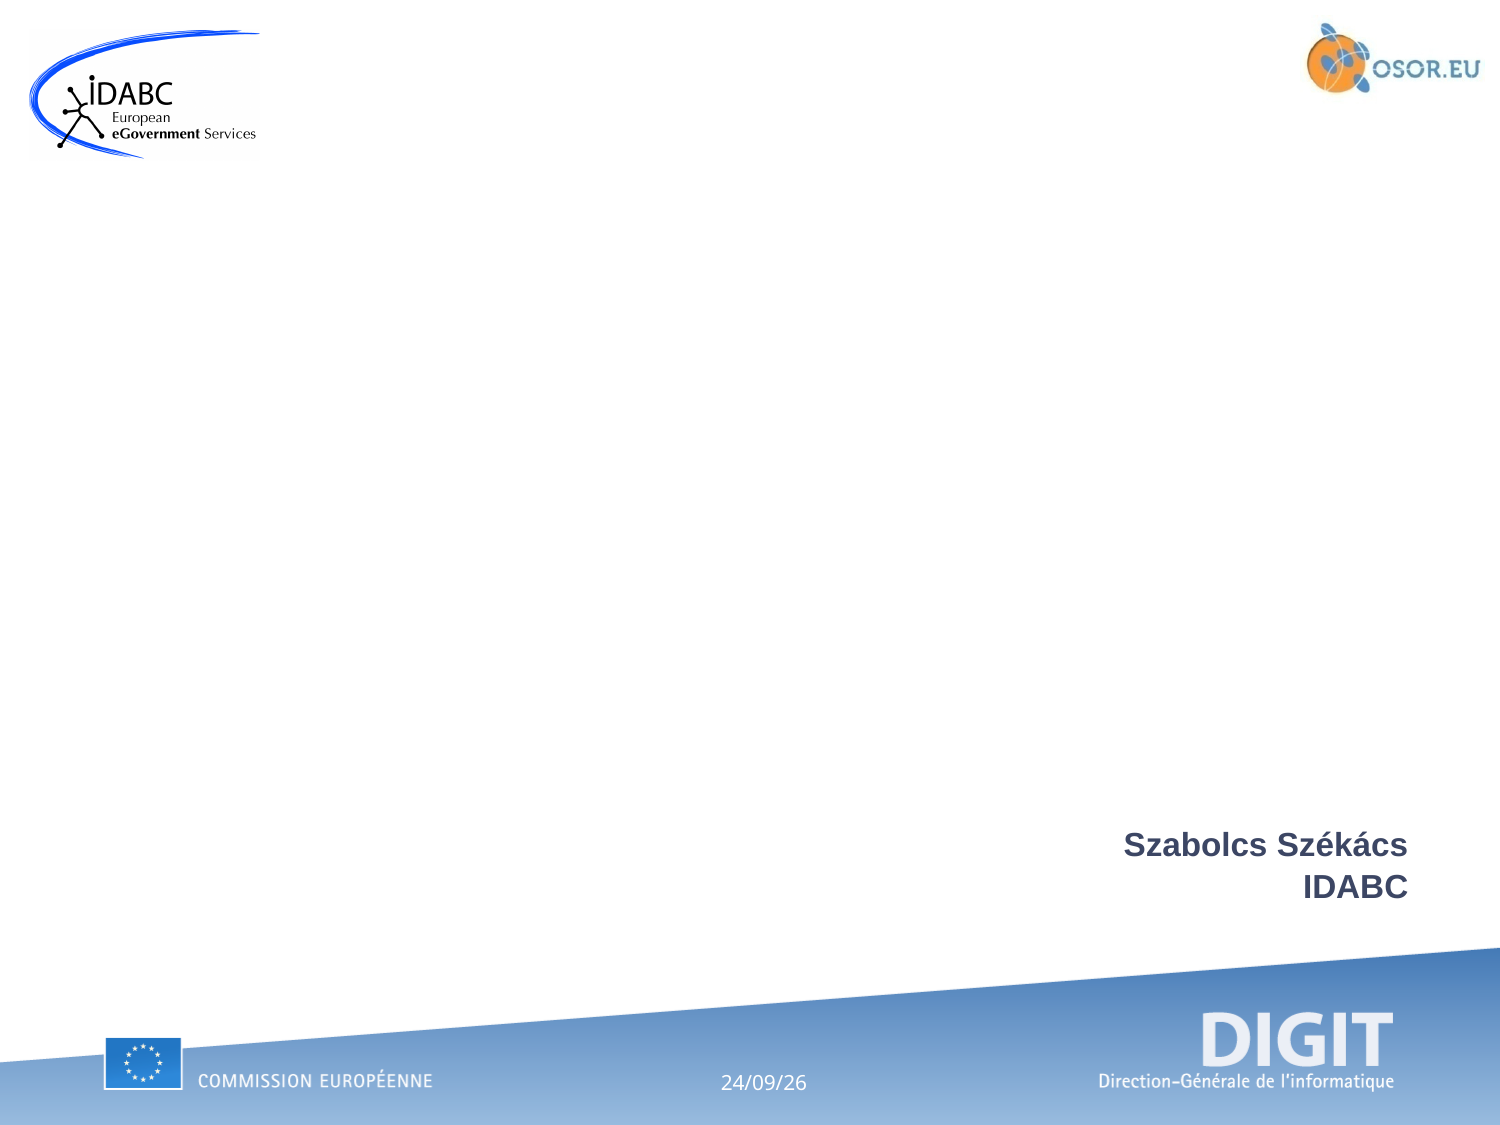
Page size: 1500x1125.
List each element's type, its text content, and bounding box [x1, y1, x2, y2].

picture [0, 0, 1500, 1125]
title OSOR.eu a FLOSS megoldások európai közigazgatásban való elterjedését segítő platform. [123, 633, 1429, 988]
text_box 30/01/09 [513, 1058, 1014, 1099]
text_box Szabolcs Székács IDABC [891, 822, 1424, 973]
